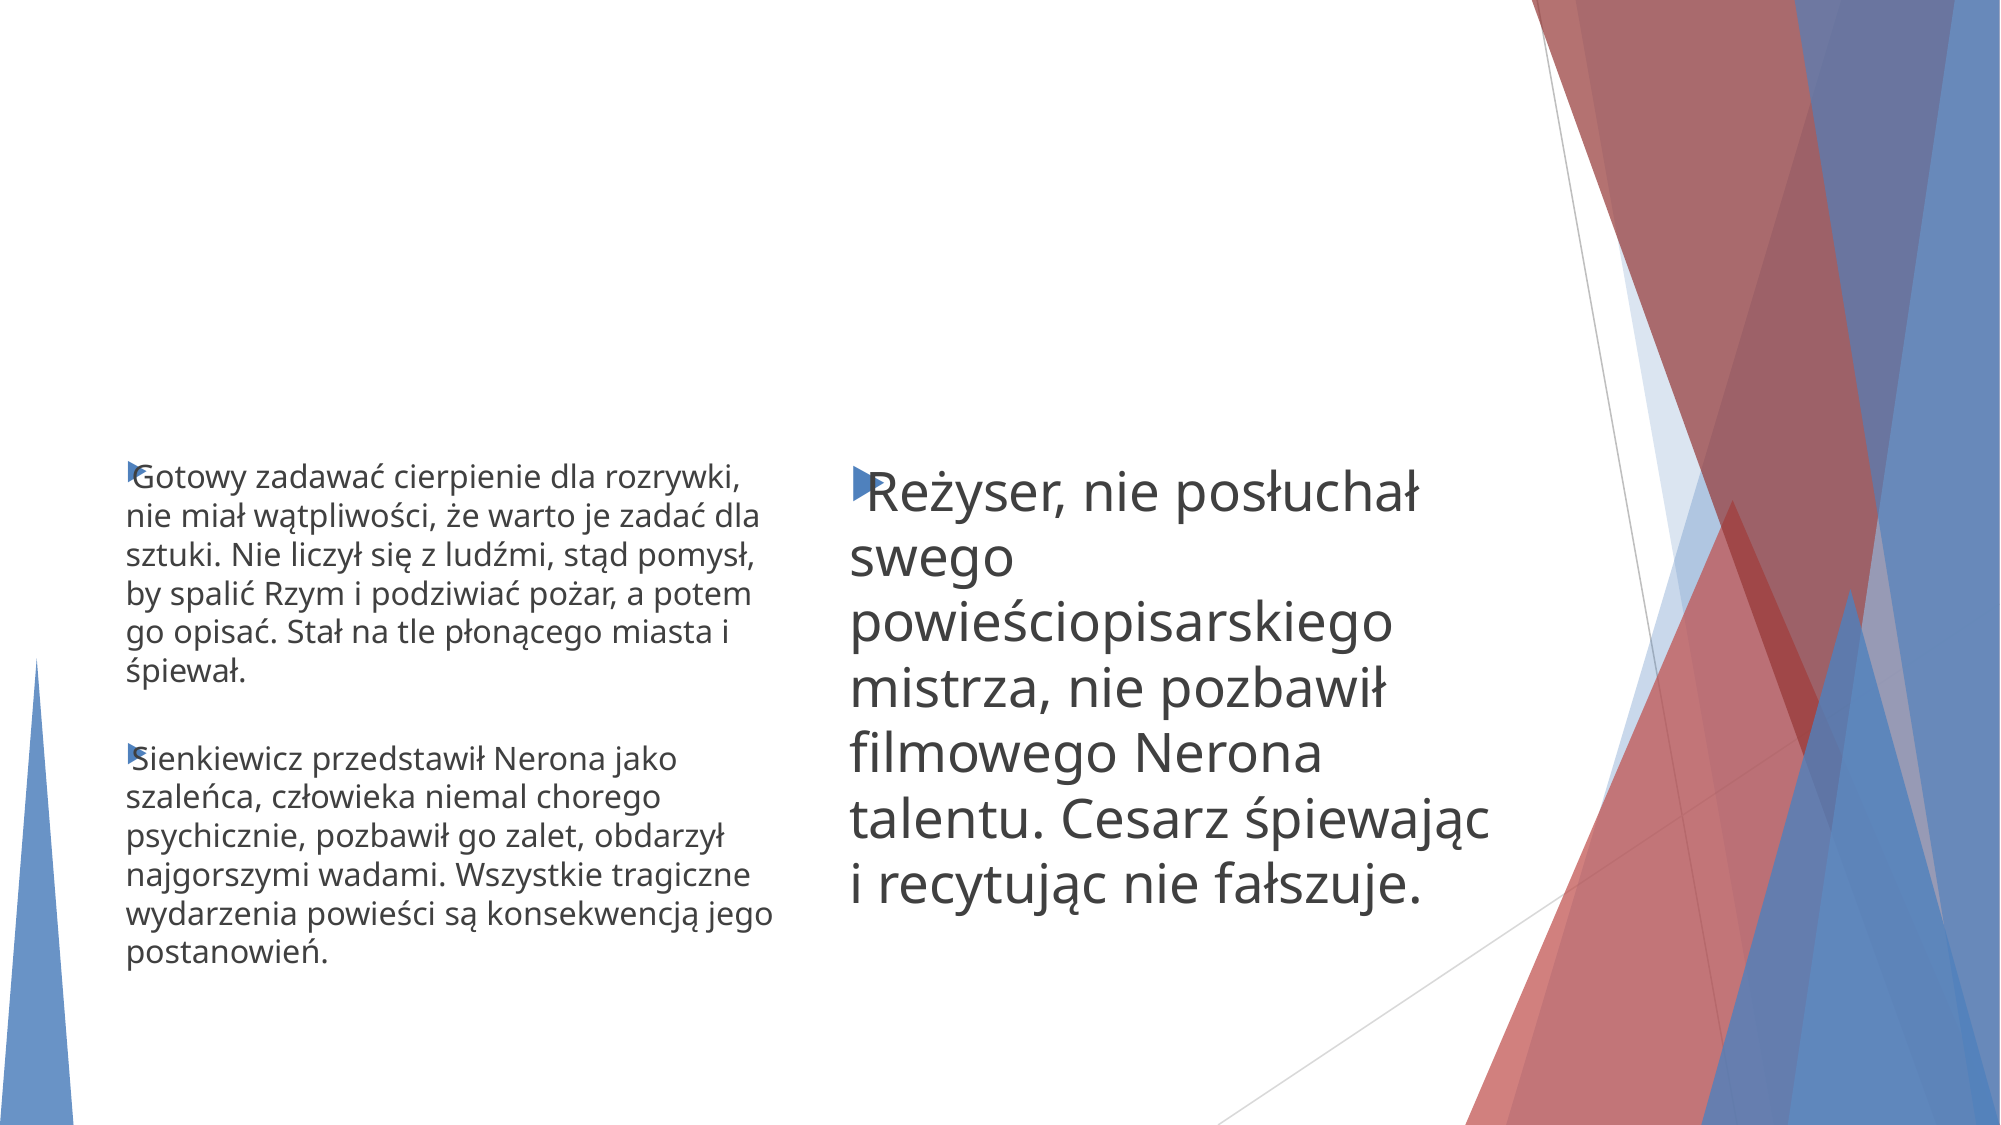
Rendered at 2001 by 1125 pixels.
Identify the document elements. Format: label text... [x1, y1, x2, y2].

list Reżyser, nie posłuchał swego powieściopisarskiego mistrza, nie pozbawił filmowego Nerona talentu. Cesarz śpiewając i recytując nie fałszuje. [834, 448, 1522, 991]
list Gotowy zadawać cierpienie dla rozrywki, nie miał wątpliwości, że warto je zadać dla sztuki. Nie liczył się z ludźmi, stąd pomysł, by spalić Rzym i podziwiać pożar, a potem go opisać. Stał na tle płonącego miasta i śpiewał. Sienkiewicz przedstawił Nerona jako szaleńca, człowieka niemal chorego psychicznie, pozbawił go zalet, obdarzył najgorszymi wadami. Wszystkie tragiczne wydarzenia powieści są konsekwencją jego postanowień. [110, 448, 798, 991]
